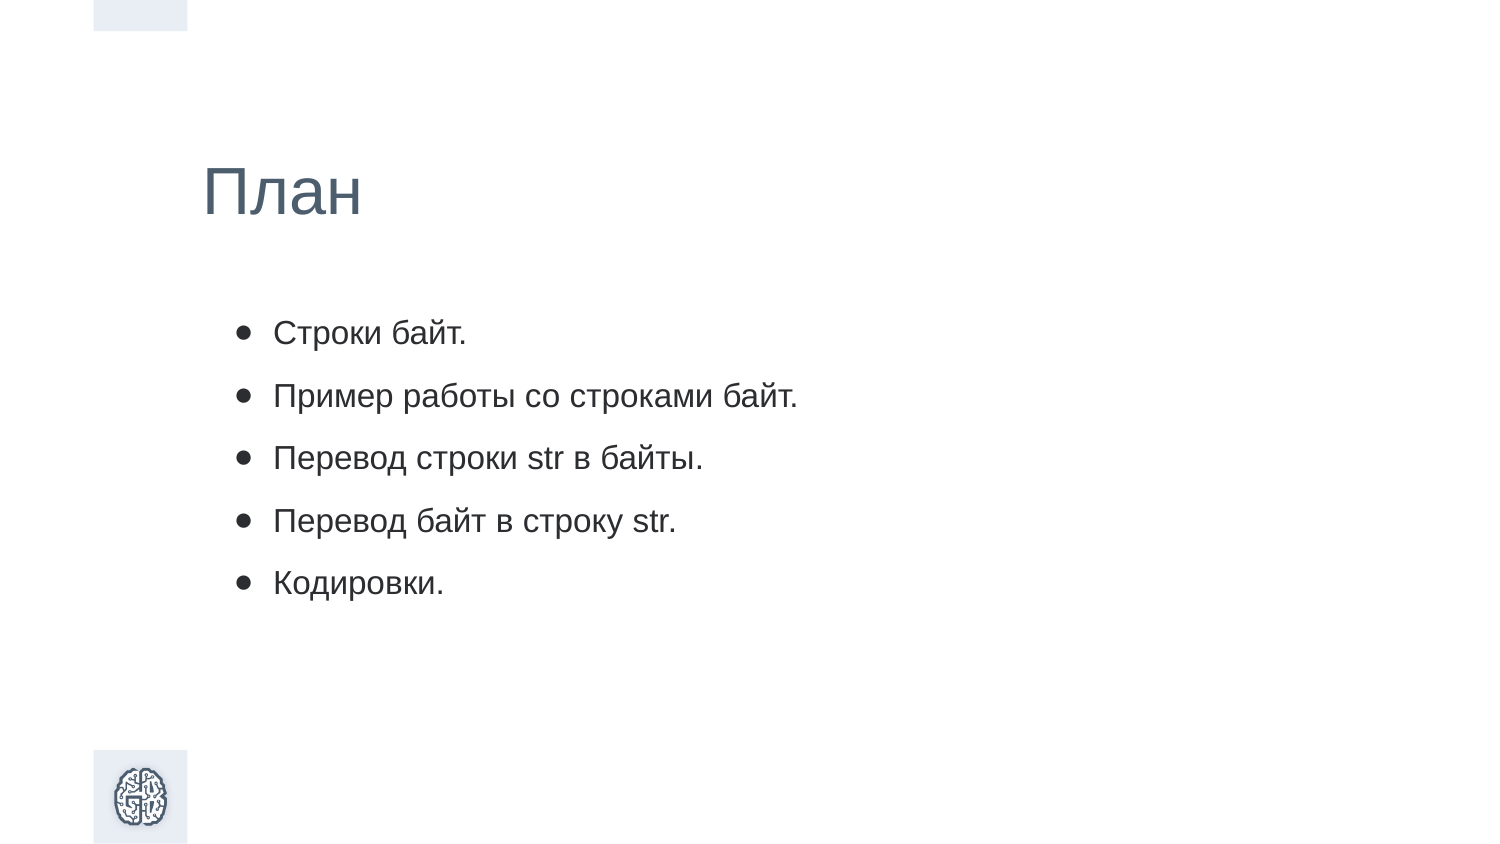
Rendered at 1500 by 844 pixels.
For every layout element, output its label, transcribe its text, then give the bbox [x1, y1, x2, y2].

text_box План [187, 93, 1312, 282]
text_box Пример работы со строками байт. [187, 358, 1312, 409]
picture [106, 760, 175, 834]
text_box Кодировки. [187, 534, 1312, 608]
text_box Строки байт. [187, 284, 1312, 358]
text_box Перевод строки str в байты. [187, 409, 1312, 472]
text_box Перевод байт в строку str. [187, 472, 1312, 534]
